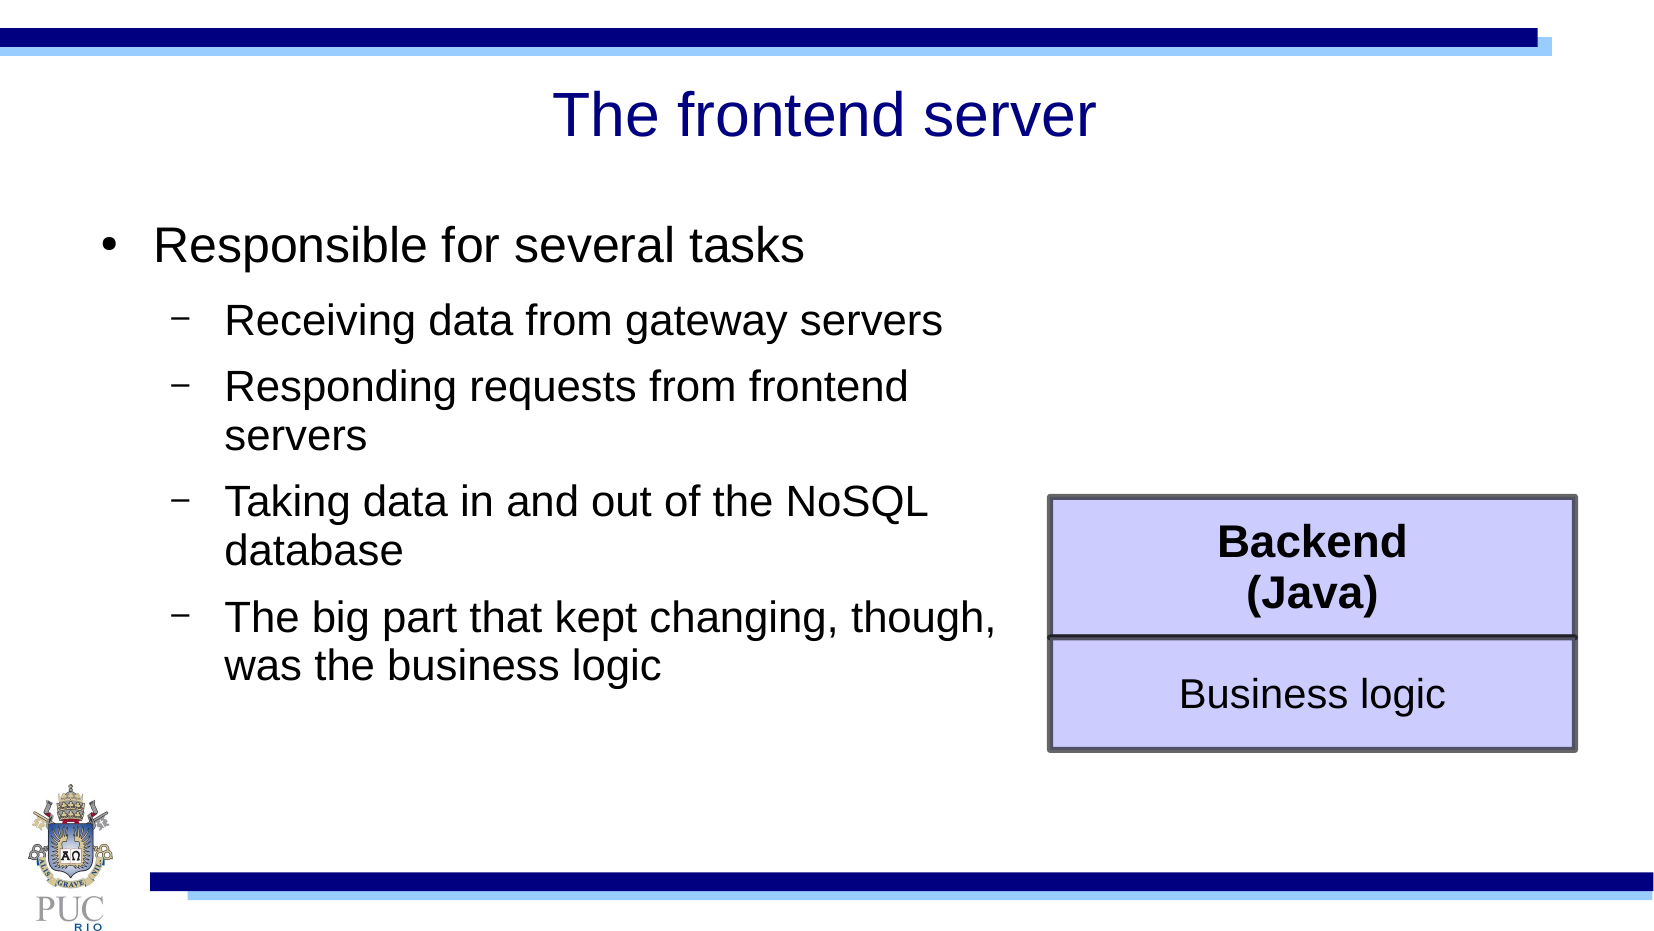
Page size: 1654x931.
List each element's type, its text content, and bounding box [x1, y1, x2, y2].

text_box Business logic [1050, 637, 1576, 750]
title The frontend server [37, 37, 1613, 193]
list Responsible for several tasks Receiving data from gateway servers Responding requests from frontend servers Taking data in and out of the NoSQL database The big part that kept changing, though, was the business logic [82, 217, 1013, 751]
text_box Backend (Java) [1050, 496, 1576, 637]
picture [28, 784, 113, 931]
